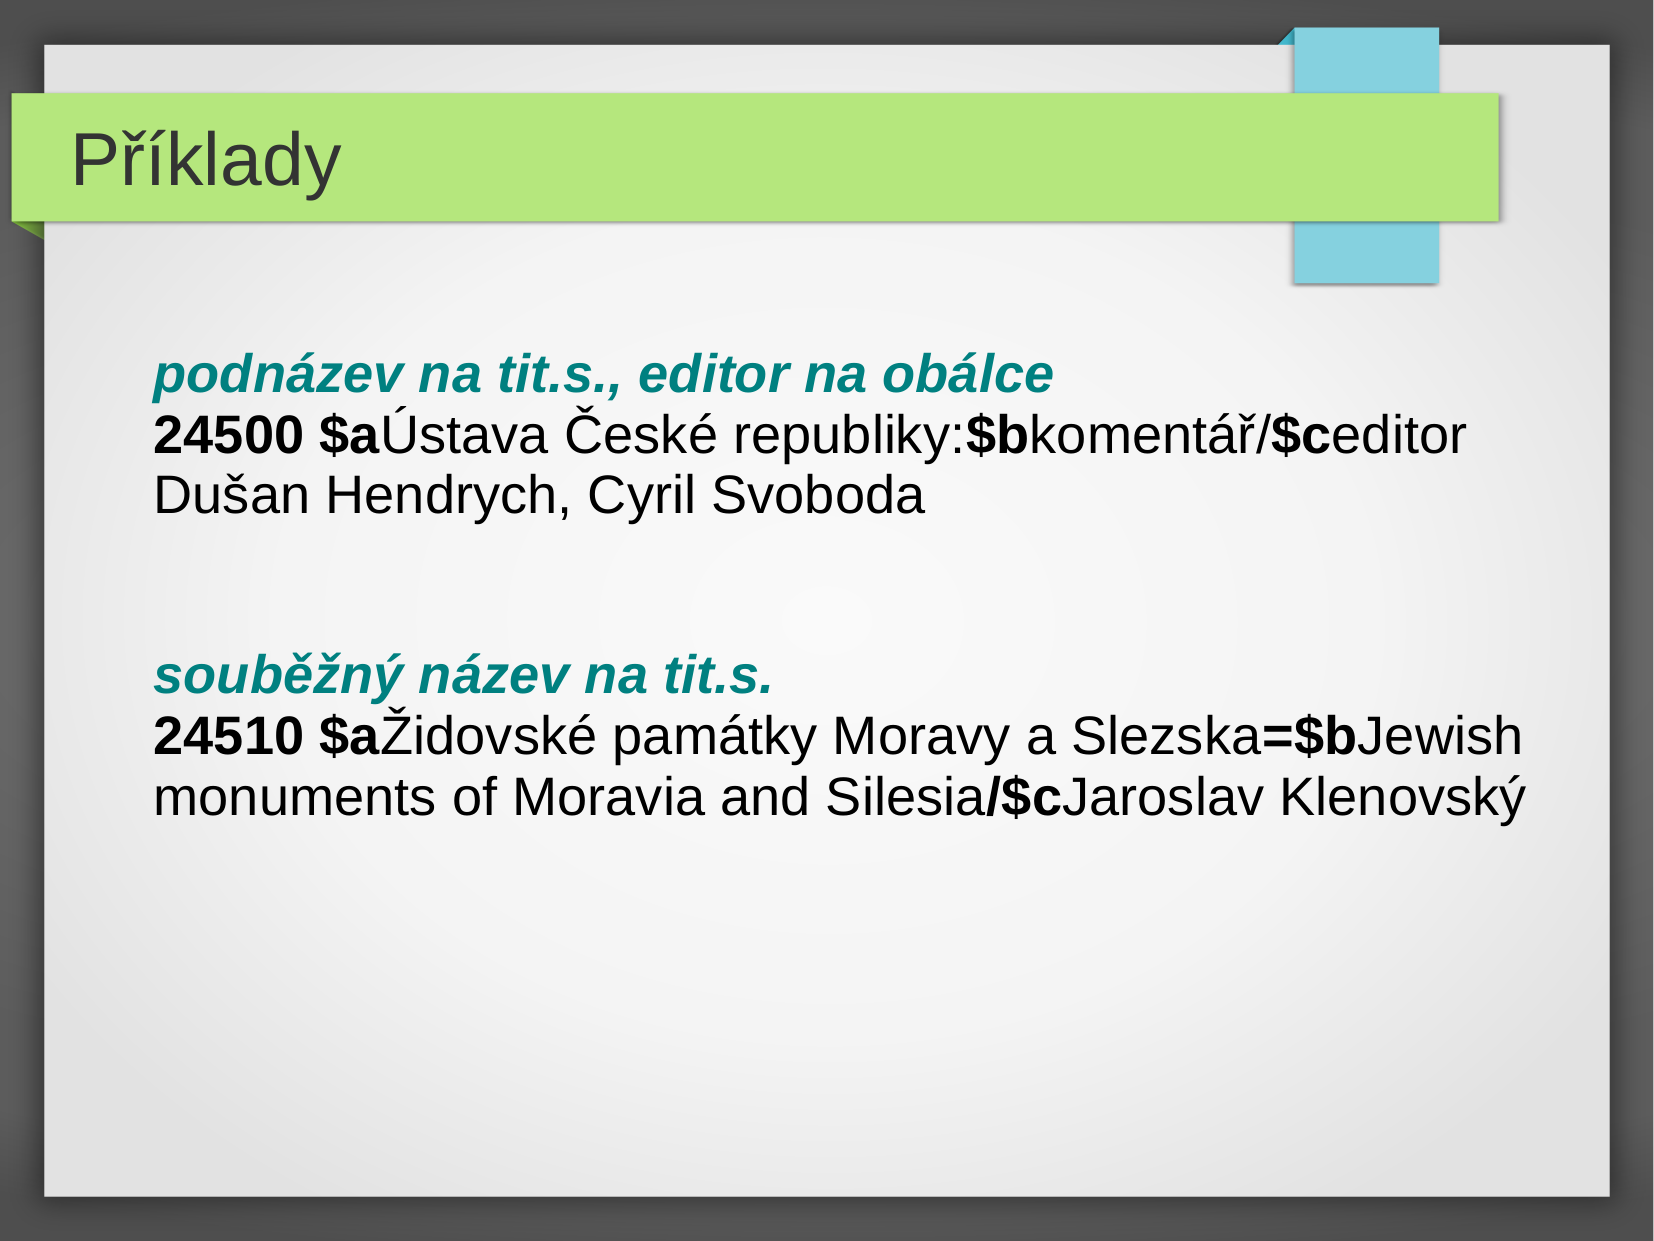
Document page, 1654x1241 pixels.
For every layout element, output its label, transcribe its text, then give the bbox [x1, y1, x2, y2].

list podnázev na tit.s., editor na obálce 24500 $aÚstava České republiky:$bkomentář/$ceditor Dušan Hendrych, Cyril Svoboda souběžný název na tit.s. 24510 $aŽidovské památky Moravy a Slezska=$bJewish monuments of Moravia and Silesia/$cJaroslav Klenovský [82, 343, 1538, 1063]
title Příklady [70, 106, 1229, 213]
picture [0, 0, 1654, 1241]
